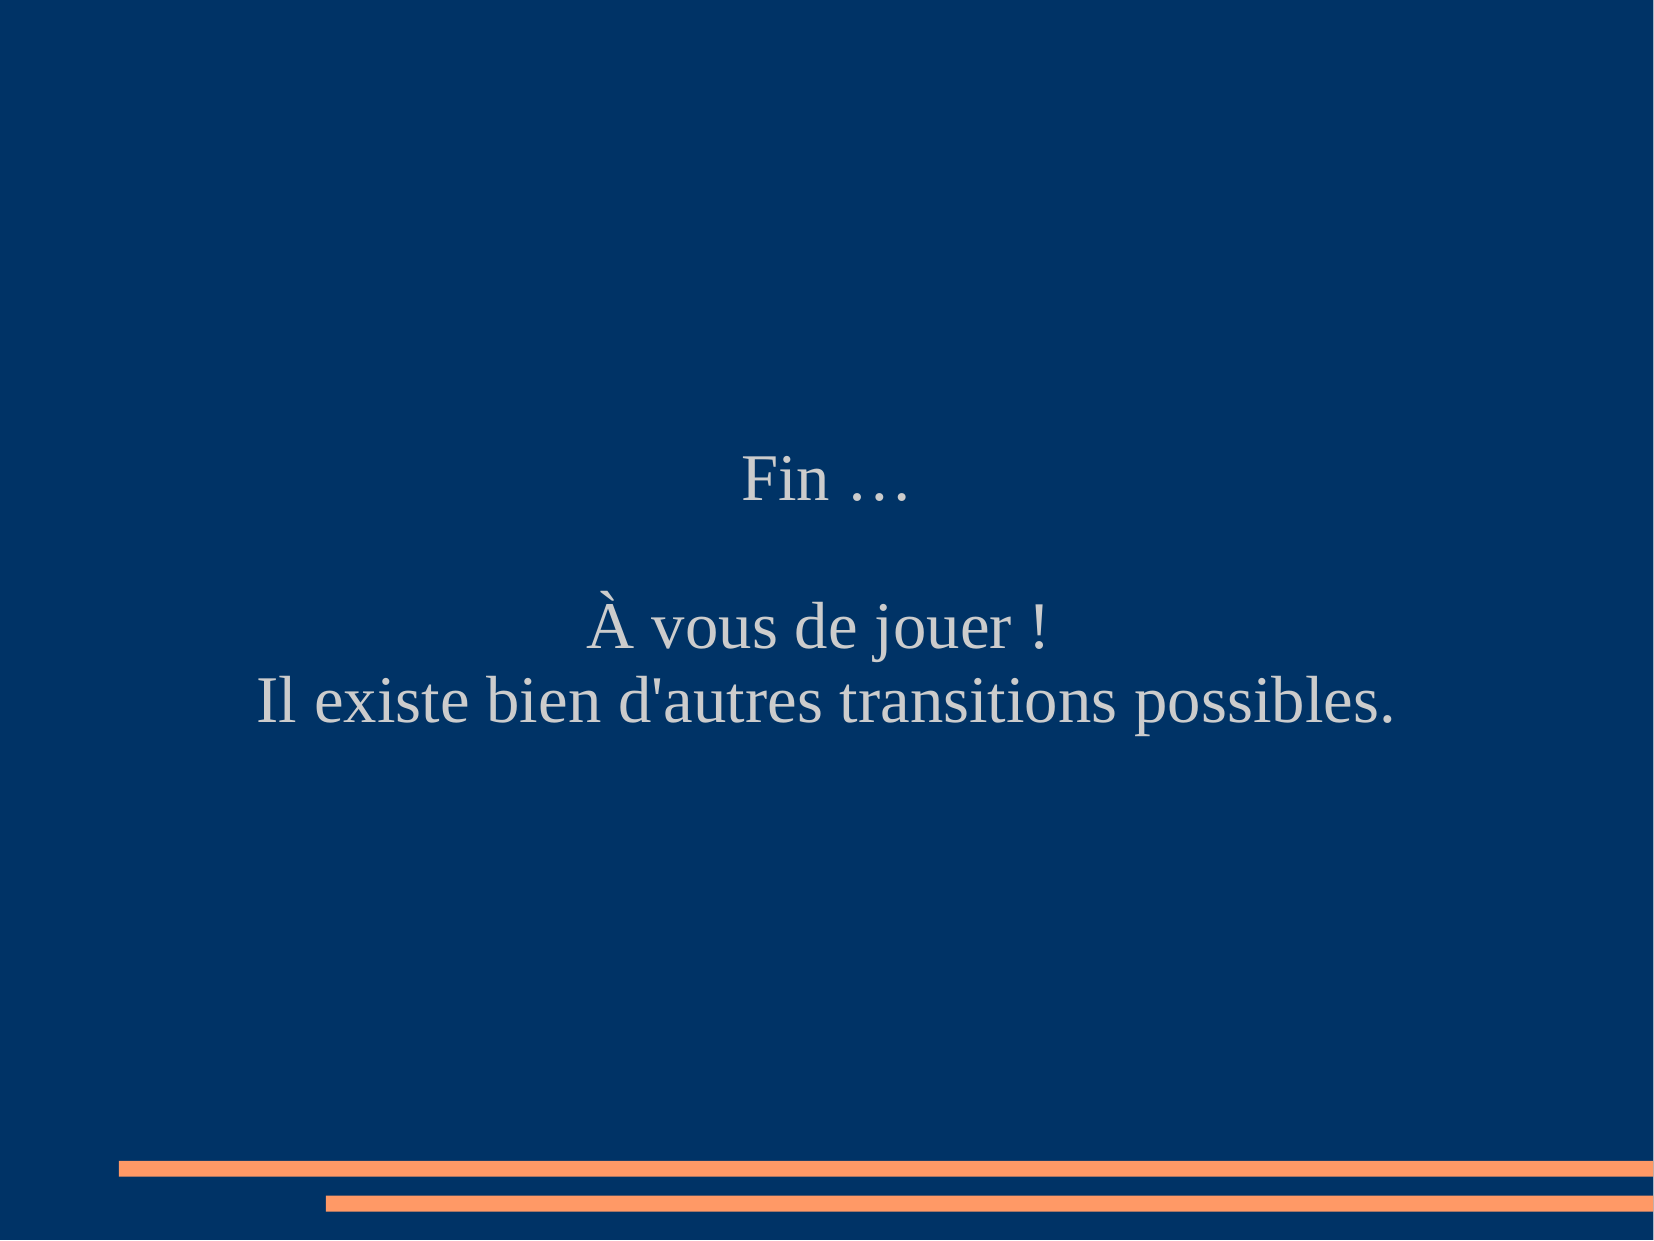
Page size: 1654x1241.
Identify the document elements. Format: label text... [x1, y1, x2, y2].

subtitle Fin … À vous de jouer ! Il existe bien d'autres transitions possibles. [121, 46, 1534, 1132]
